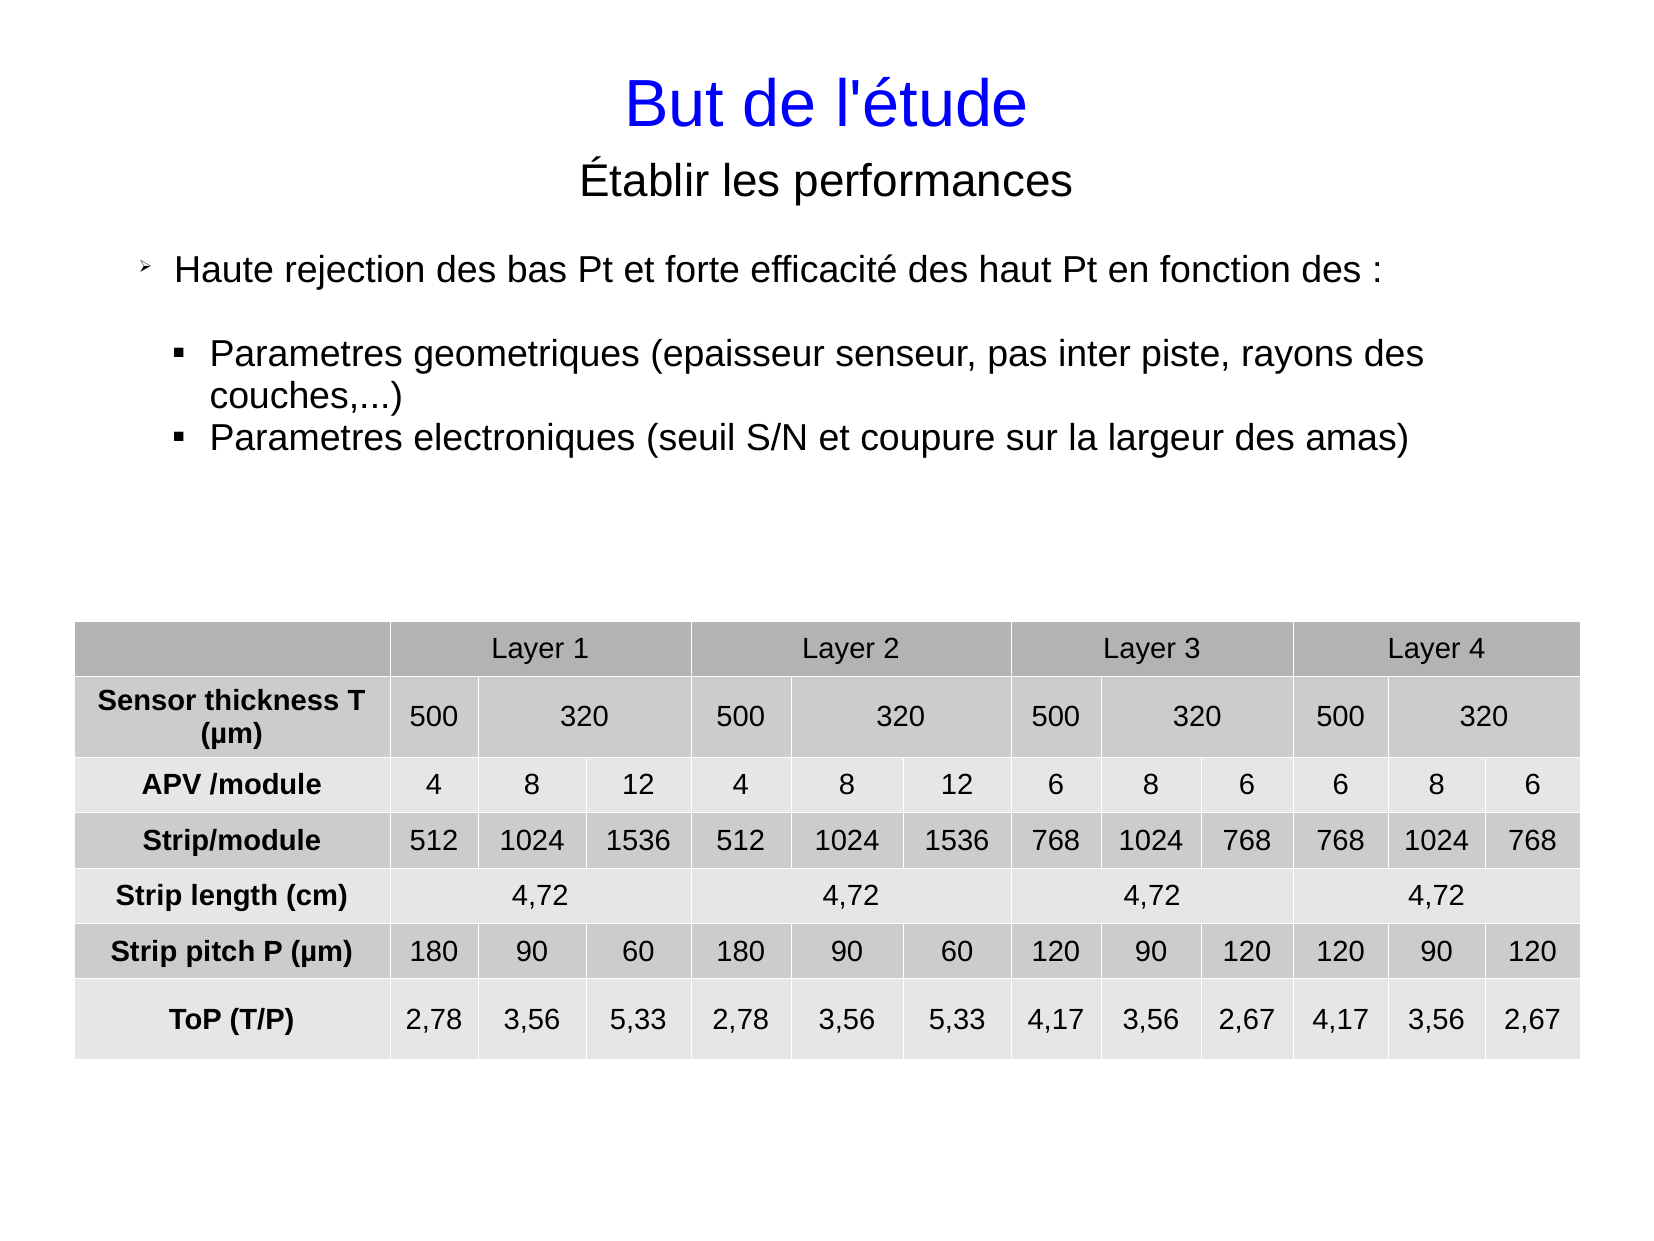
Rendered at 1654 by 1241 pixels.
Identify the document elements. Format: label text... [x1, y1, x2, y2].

table_cell 6 [1294, 758, 1388, 812]
text_box Établir les performances Haute rejection des bas Pt et forte efficacité des haut Pt en fonction des : Parametres geometriques (epaisseur senseur, pas inter piste, rayons des couches,...) Parametres electroniques (seuil S/N et coupure sur la largeur des amas) [88, 147, 1565, 508]
table_header Layer 4 [1294, 622, 1580, 676]
table_cell 320 [792, 677, 1011, 757]
table_cell 180 [692, 924, 791, 978]
table_cell 4,17 [1012, 979, 1101, 1059]
table_cell 1024 [792, 813, 903, 868]
table_cell 4 [391, 758, 478, 812]
table_cell 4,72 [1012, 869, 1293, 923]
table_cell 768 [1202, 813, 1293, 868]
table_cell Strip pitch P (µm) [75, 924, 390, 978]
table_cell 500 [391, 677, 478, 757]
table_cell 8 [792, 758, 903, 812]
table_cell 1536 [904, 813, 1011, 868]
table_cell 180 [391, 924, 478, 978]
table_cell 120 [1486, 924, 1580, 978]
table_cell 3,56 [1102, 979, 1201, 1059]
table_cell 1024 [1389, 813, 1485, 868]
table_cell 3,56 [1389, 979, 1485, 1059]
table_cell 5,33 [904, 979, 1011, 1059]
table_cell APV /module [75, 758, 390, 812]
table_cell 500 [692, 677, 791, 757]
table_cell 120 [1294, 924, 1388, 978]
table_cell 3,56 [479, 979, 586, 1059]
table_cell 4,72 [391, 869, 691, 923]
table_cell 60 [587, 924, 691, 978]
table_cell 4 [692, 758, 791, 812]
text_box But de l'étude [324, 58, 1329, 147]
table_cell Strip/module [75, 813, 390, 868]
table_cell 6 [1202, 758, 1293, 812]
table_cell 120 [1012, 924, 1101, 978]
table_cell 320 [479, 677, 691, 757]
table_cell 2,67 [1202, 979, 1293, 1059]
table_cell 768 [1294, 813, 1388, 868]
table_cell 120 [1202, 924, 1293, 978]
table_cell 2,78 [391, 979, 478, 1059]
table_cell 90 [479, 924, 586, 978]
table_cell 320 [1389, 677, 1580, 757]
table_cell 2,67 [1486, 979, 1580, 1059]
table_cell Sensor thickness T (µm) [75, 677, 390, 757]
table_cell 768 [1012, 813, 1101, 868]
table_cell 6 [1012, 758, 1101, 812]
table_cell 8 [1389, 758, 1485, 812]
table_cell 8 [479, 758, 586, 812]
table_header [75, 622, 390, 676]
table_cell 4,72 [692, 869, 1011, 923]
table_cell 1024 [479, 813, 586, 868]
table_cell 90 [1102, 924, 1201, 978]
table_cell 500 [1294, 677, 1388, 757]
table_cell 320 [1102, 677, 1293, 757]
table_cell 500 [1012, 677, 1101, 757]
table_header Layer 3 [1012, 622, 1293, 676]
table_header Layer 1 [391, 622, 691, 676]
table_cell ToP (T/P) [75, 979, 390, 1059]
table_cell 3,56 [792, 979, 903, 1059]
table_cell 12 [587, 758, 691, 812]
table_cell 12 [904, 758, 1011, 812]
table_cell 5,33 [587, 979, 691, 1059]
table_cell 1024 [1102, 813, 1201, 868]
table_cell 512 [692, 813, 791, 868]
table_cell 6 [1486, 758, 1580, 812]
table_header Layer 2 [692, 622, 1011, 676]
table_cell 768 [1486, 813, 1580, 868]
table_cell 2,78 [692, 979, 791, 1059]
table_cell 512 [391, 813, 478, 868]
table_cell 8 [1102, 758, 1201, 812]
table_cell 60 [904, 924, 1011, 978]
table_cell 1536 [587, 813, 691, 868]
table_cell Strip length (cm) [75, 869, 390, 923]
table_cell 90 [1389, 924, 1485, 978]
table_cell 4,72 [1294, 869, 1580, 923]
table_cell 90 [792, 924, 903, 978]
table_cell 4,17 [1294, 979, 1388, 1059]
